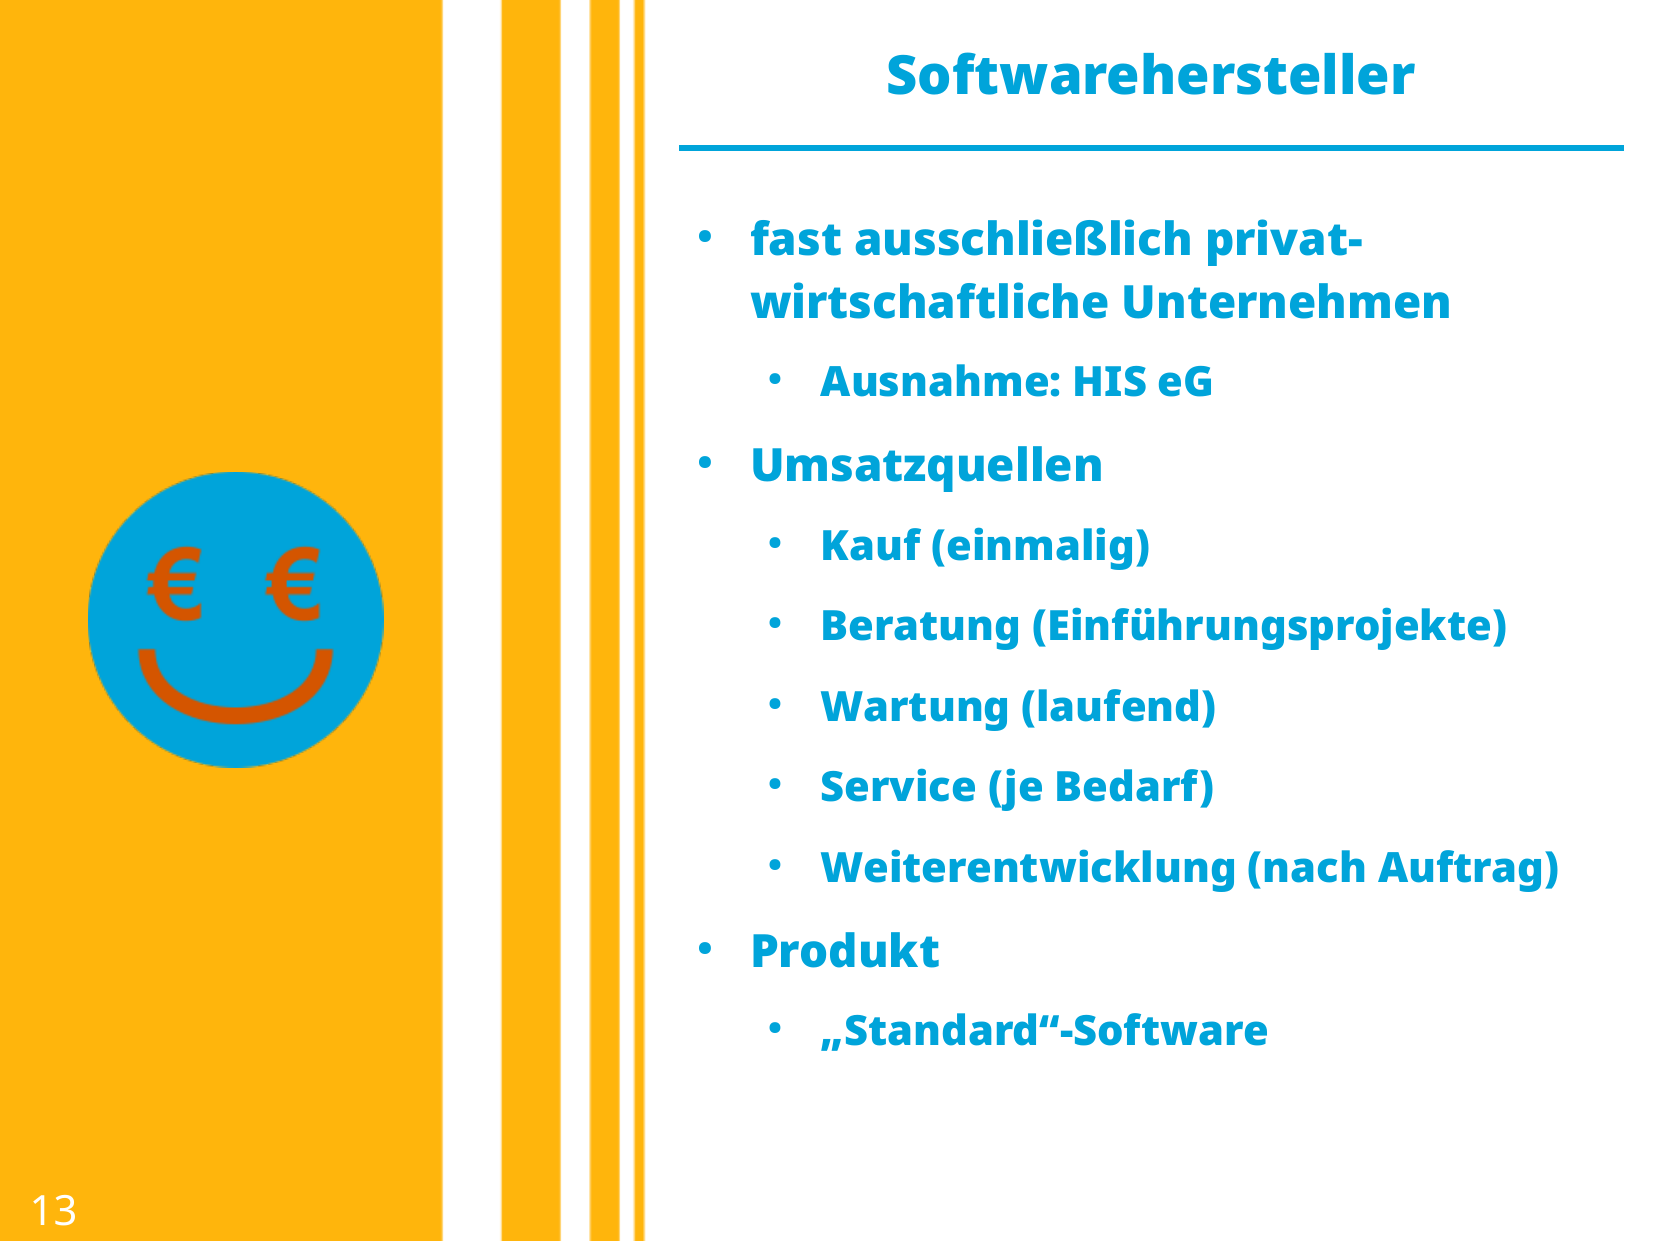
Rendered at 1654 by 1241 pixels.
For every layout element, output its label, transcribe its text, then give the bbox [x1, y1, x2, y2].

list fast ausschließlich privat-wirtschaftliche Unternehmen Ausnahme: HIS eG Umsatzquellen Kauf (einmalig) Beratung (Einführungsprojekte) Wartung (laufend) Service (je Bedarf) Weiterentwicklung (nach Auftrag) Produkt „Standard“-Software [679, 206, 1625, 1211]
picture [0, 0, 1653, 1241]
title Softwarehersteller [679, 29, 1625, 119]
